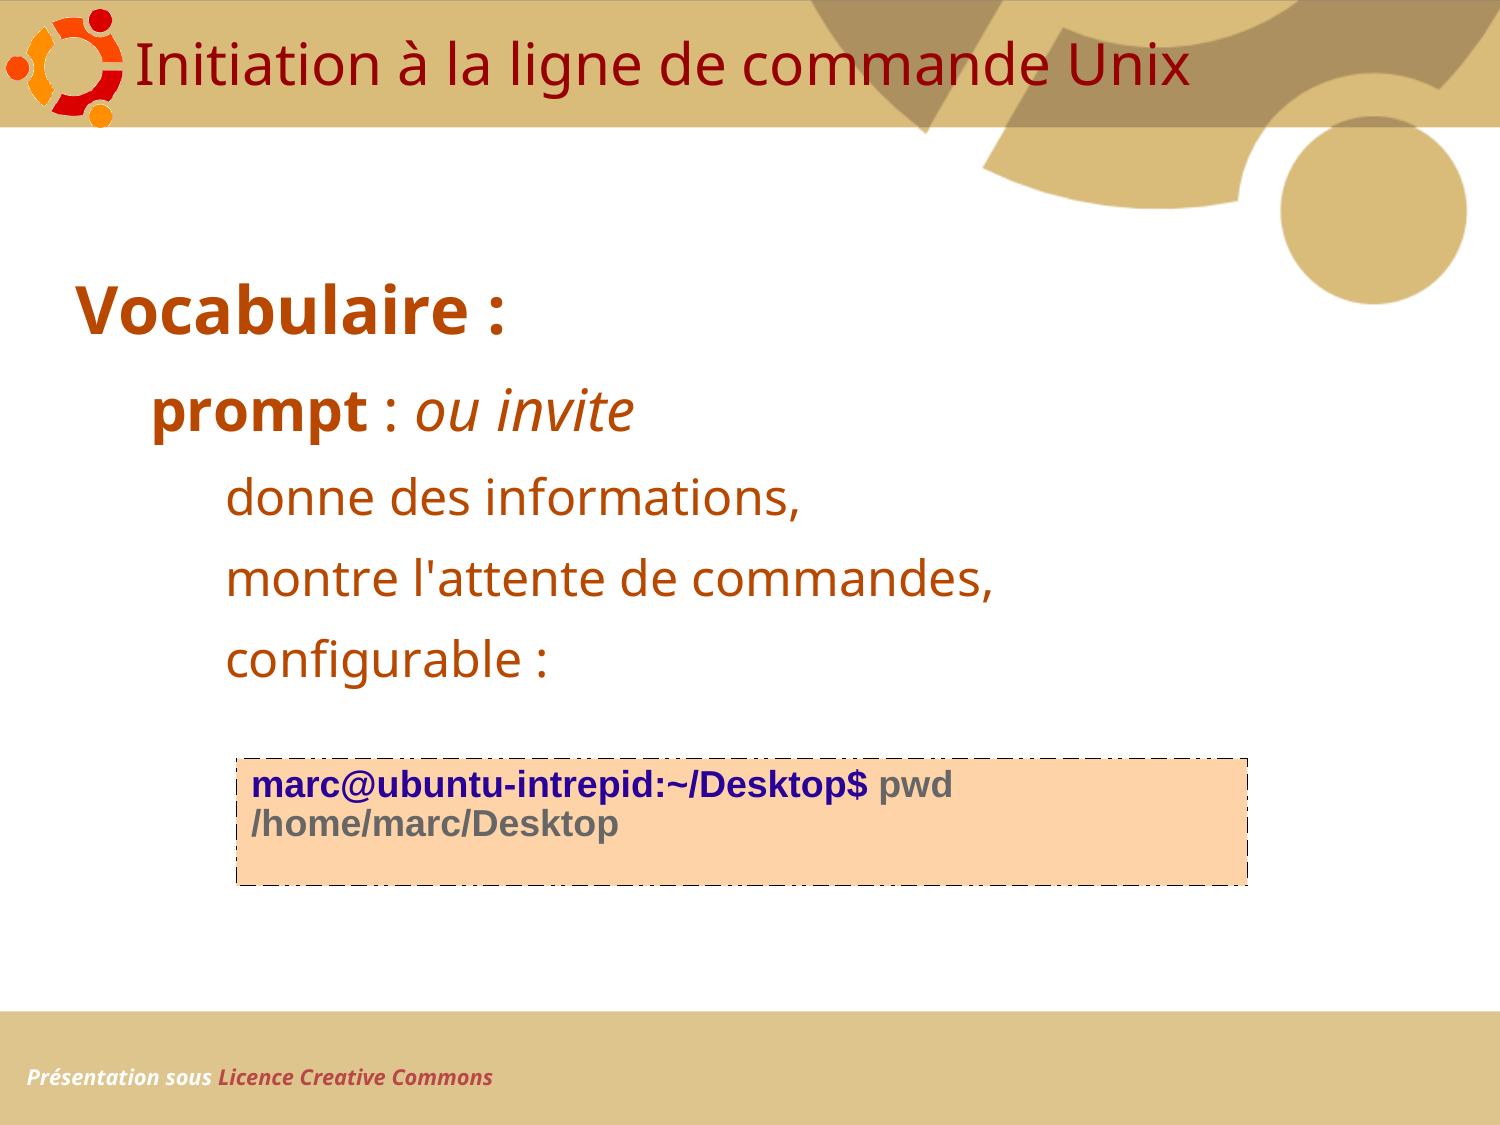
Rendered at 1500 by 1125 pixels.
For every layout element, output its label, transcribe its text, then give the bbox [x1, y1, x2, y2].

picture [0, 0, 1500, 557]
title Initiation à la ligne de commande Unix [135, 0, 1417, 177]
text_box marc@ubuntu-intrepid:~/Desktop$ pwd /home/marc/Desktop [236, 758, 1248, 886]
list Vocabulaire : prompt : ou invite donne des informations, montre l'attente de commandes, configurable : [75, 262, 1477, 713]
